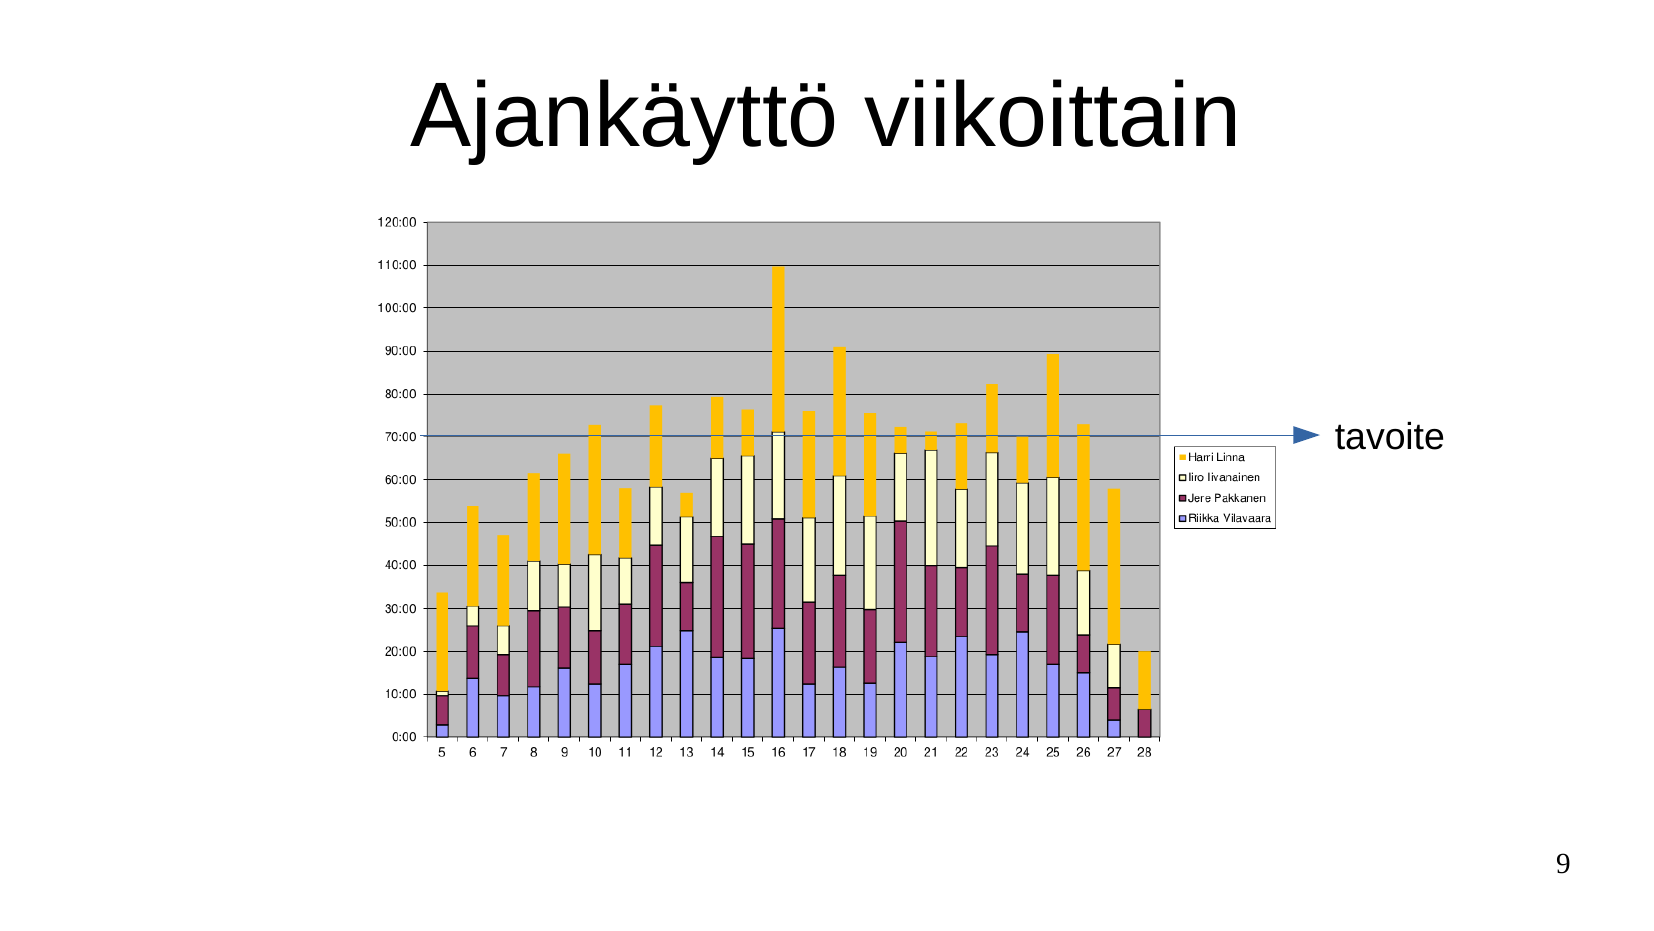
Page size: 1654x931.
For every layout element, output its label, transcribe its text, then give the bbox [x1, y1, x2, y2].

picture [378, 217, 1276, 758]
title Ajankäyttö viikoittain [82, 37, 1571, 193]
text_box tavoite [1320, 408, 1471, 466]
